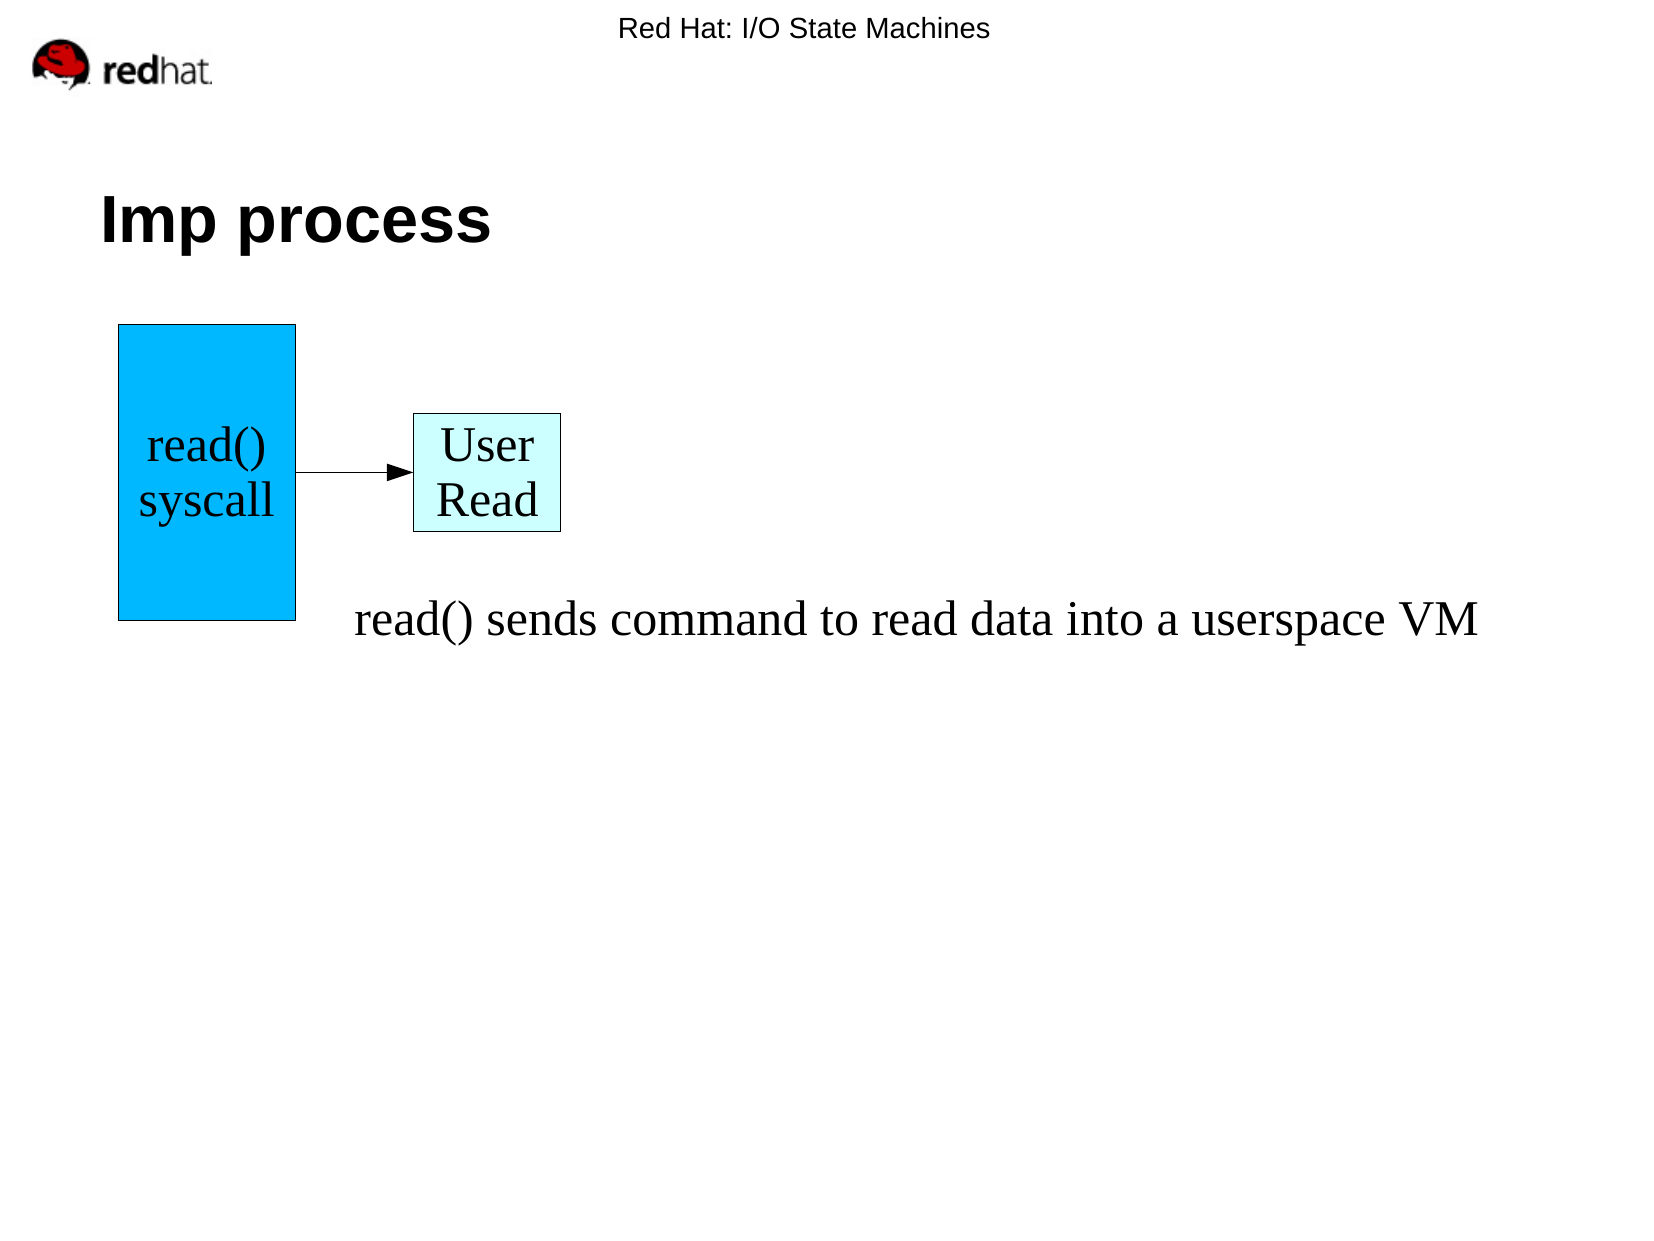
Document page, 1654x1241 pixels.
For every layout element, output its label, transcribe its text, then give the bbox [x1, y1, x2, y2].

picture [31, 37, 212, 98]
text_box read() syscall [118, 324, 296, 621]
title Imp process [100, 164, 1506, 275]
text_box User Read [413, 413, 561, 532]
text_box read() sends command to read data into a userspace VM [354, 590, 1478, 646]
